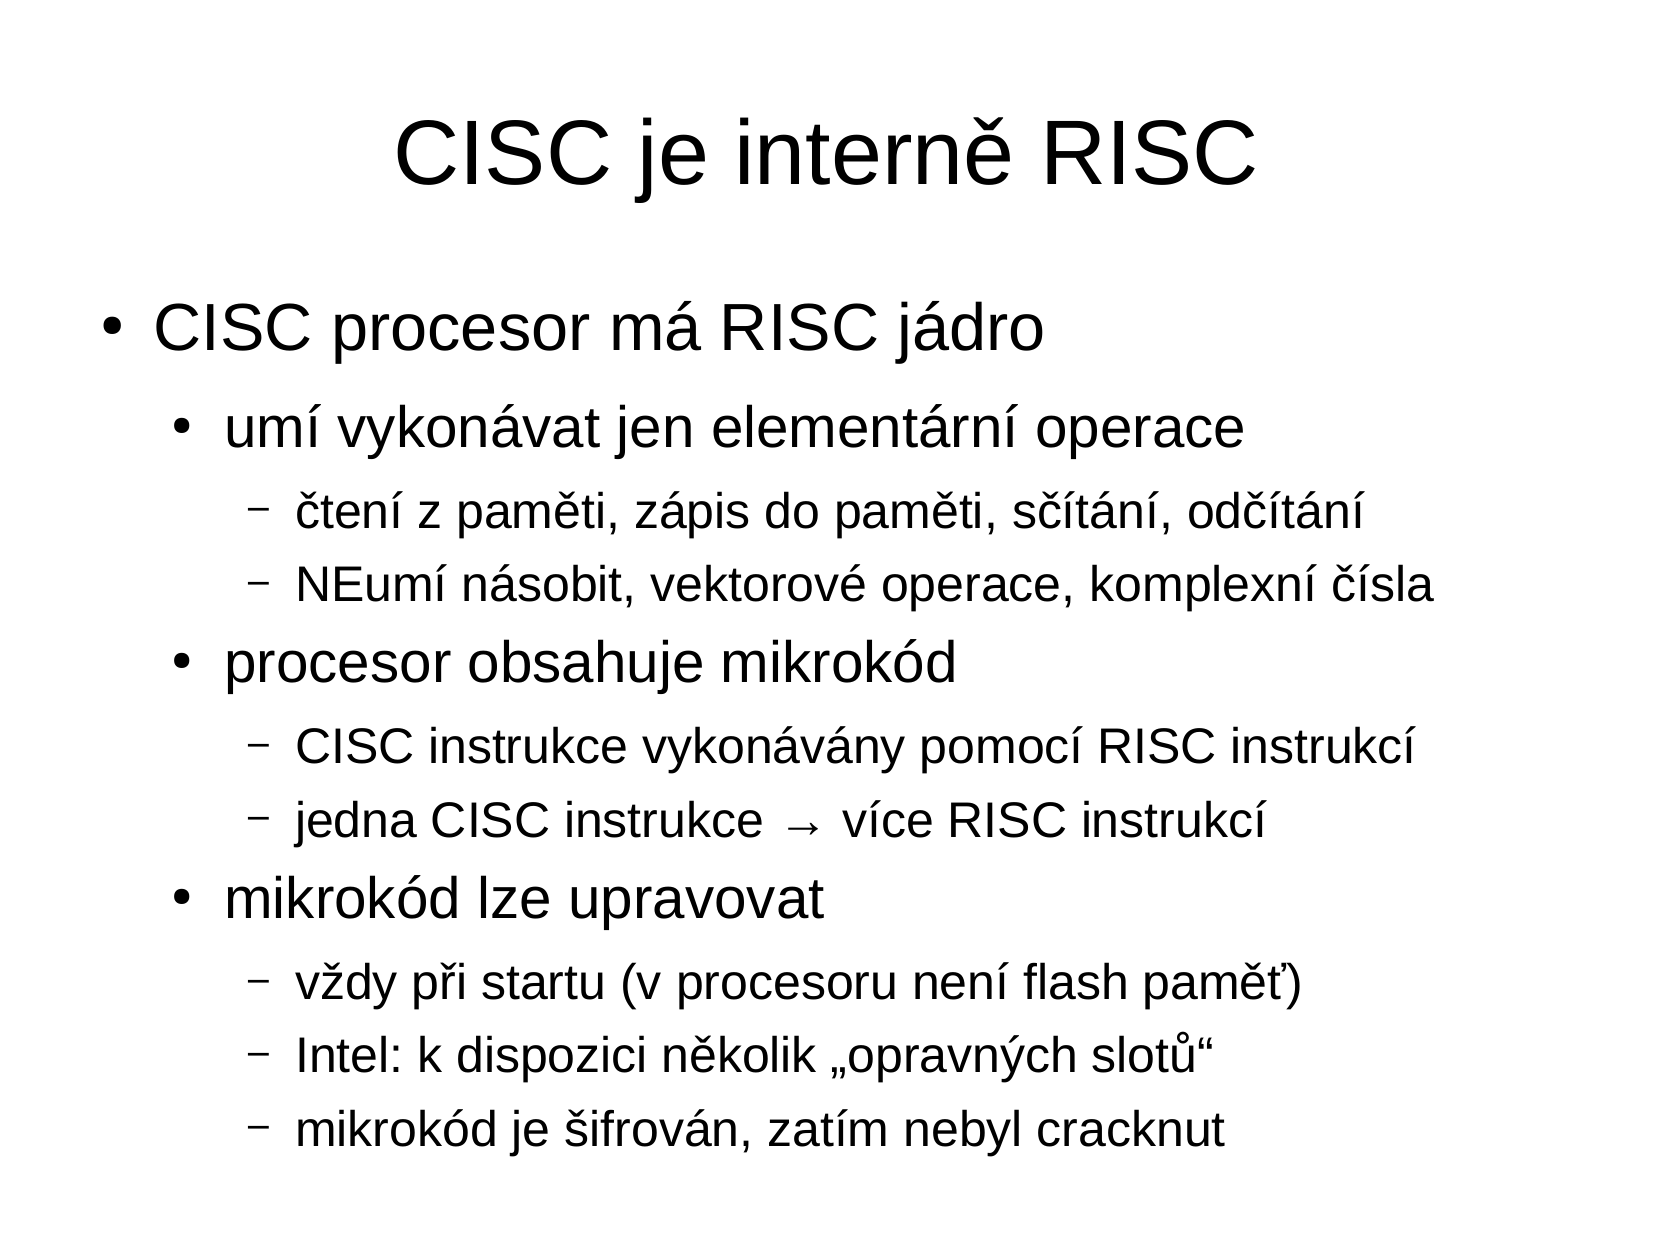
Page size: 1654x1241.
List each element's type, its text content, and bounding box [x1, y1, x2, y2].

title CISC je interně RISC [82, 49, 1571, 257]
list CISC procesor má RISC jádro umí vykonávat jen elementární operace čtení z paměti, zápis do paměti, sčítání, odčítání NEumí násobit, vektorové operace, komplexní čísla procesor obsahuje mikrokód CISC instrukce vykonávány pomocí RISC instrukcí jedna CISC instrukce → více RISC instrukcí mikrokód lze upravovat vždy při startu (v procesoru není flash paměť) Intel: k dispozici několik „opravných slotů“ mikrokód je šifrován, zatím nebyl cracknut [82, 290, 1571, 1158]
